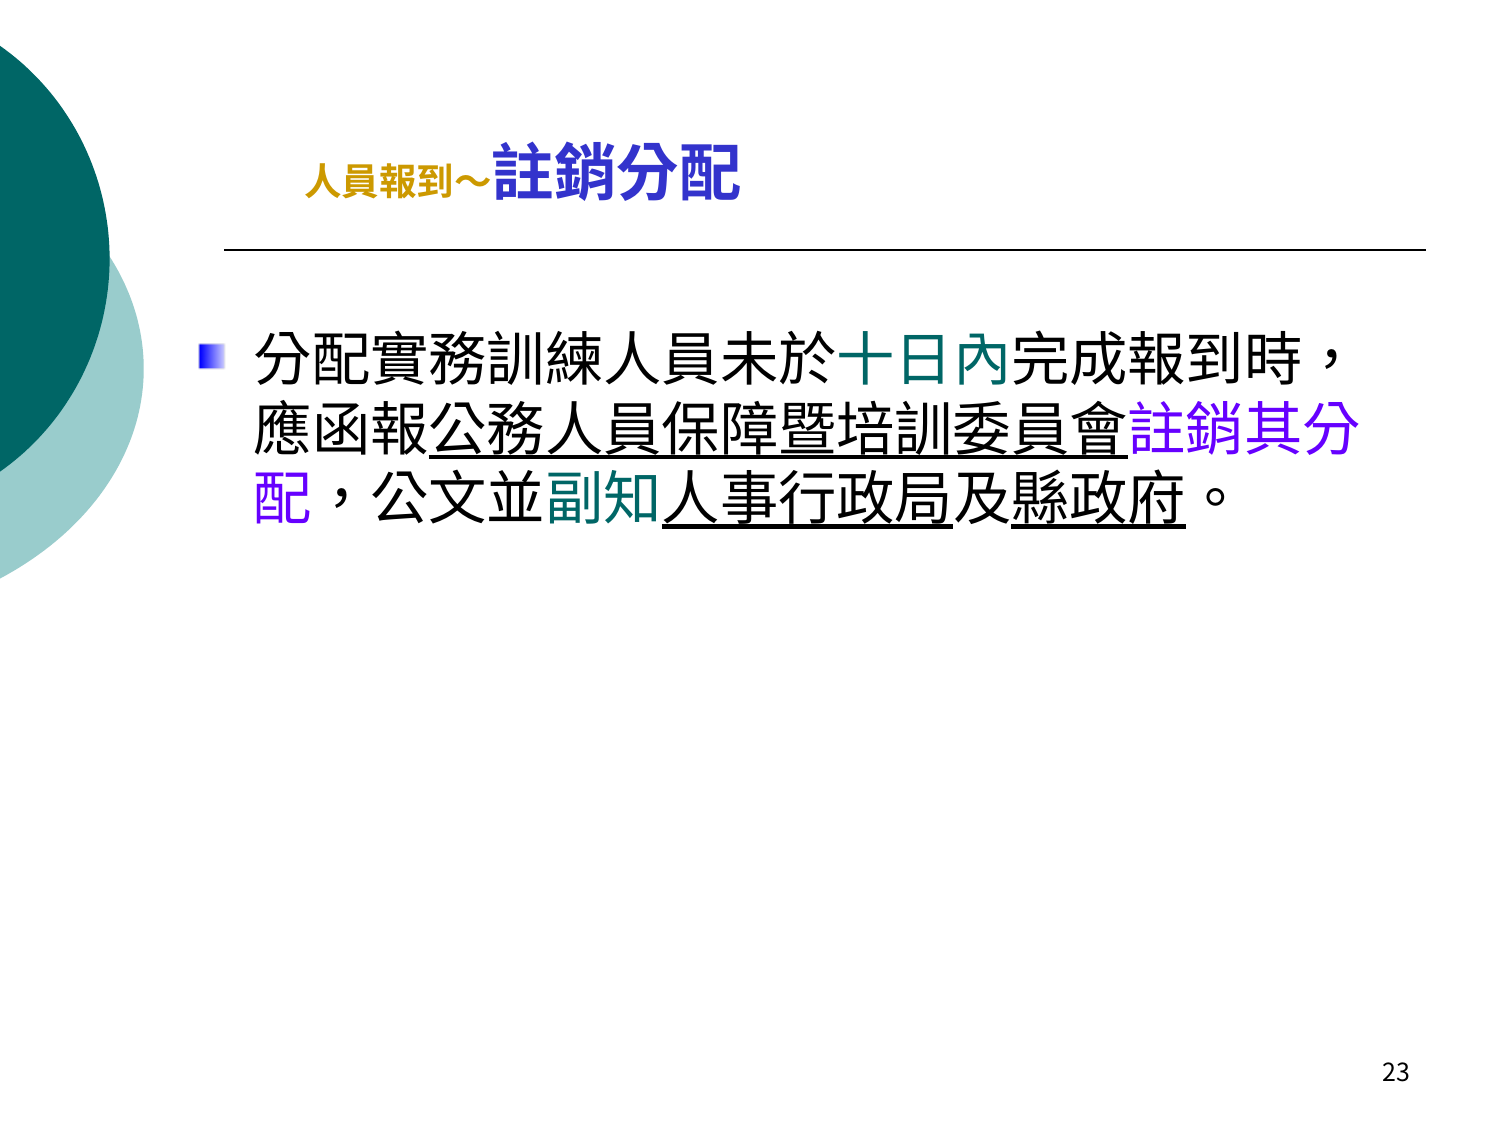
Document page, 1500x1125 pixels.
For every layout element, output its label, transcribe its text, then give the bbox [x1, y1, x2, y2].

text_box 人員報到～註銷分配 [289, 125, 892, 216]
list 分配實務訓練人員未於十日內完成報到時，應函報公務人員保障暨培訓委員會註銷其分配，公文並副知人事行政局及縣政府。 [183, 314, 1383, 693]
